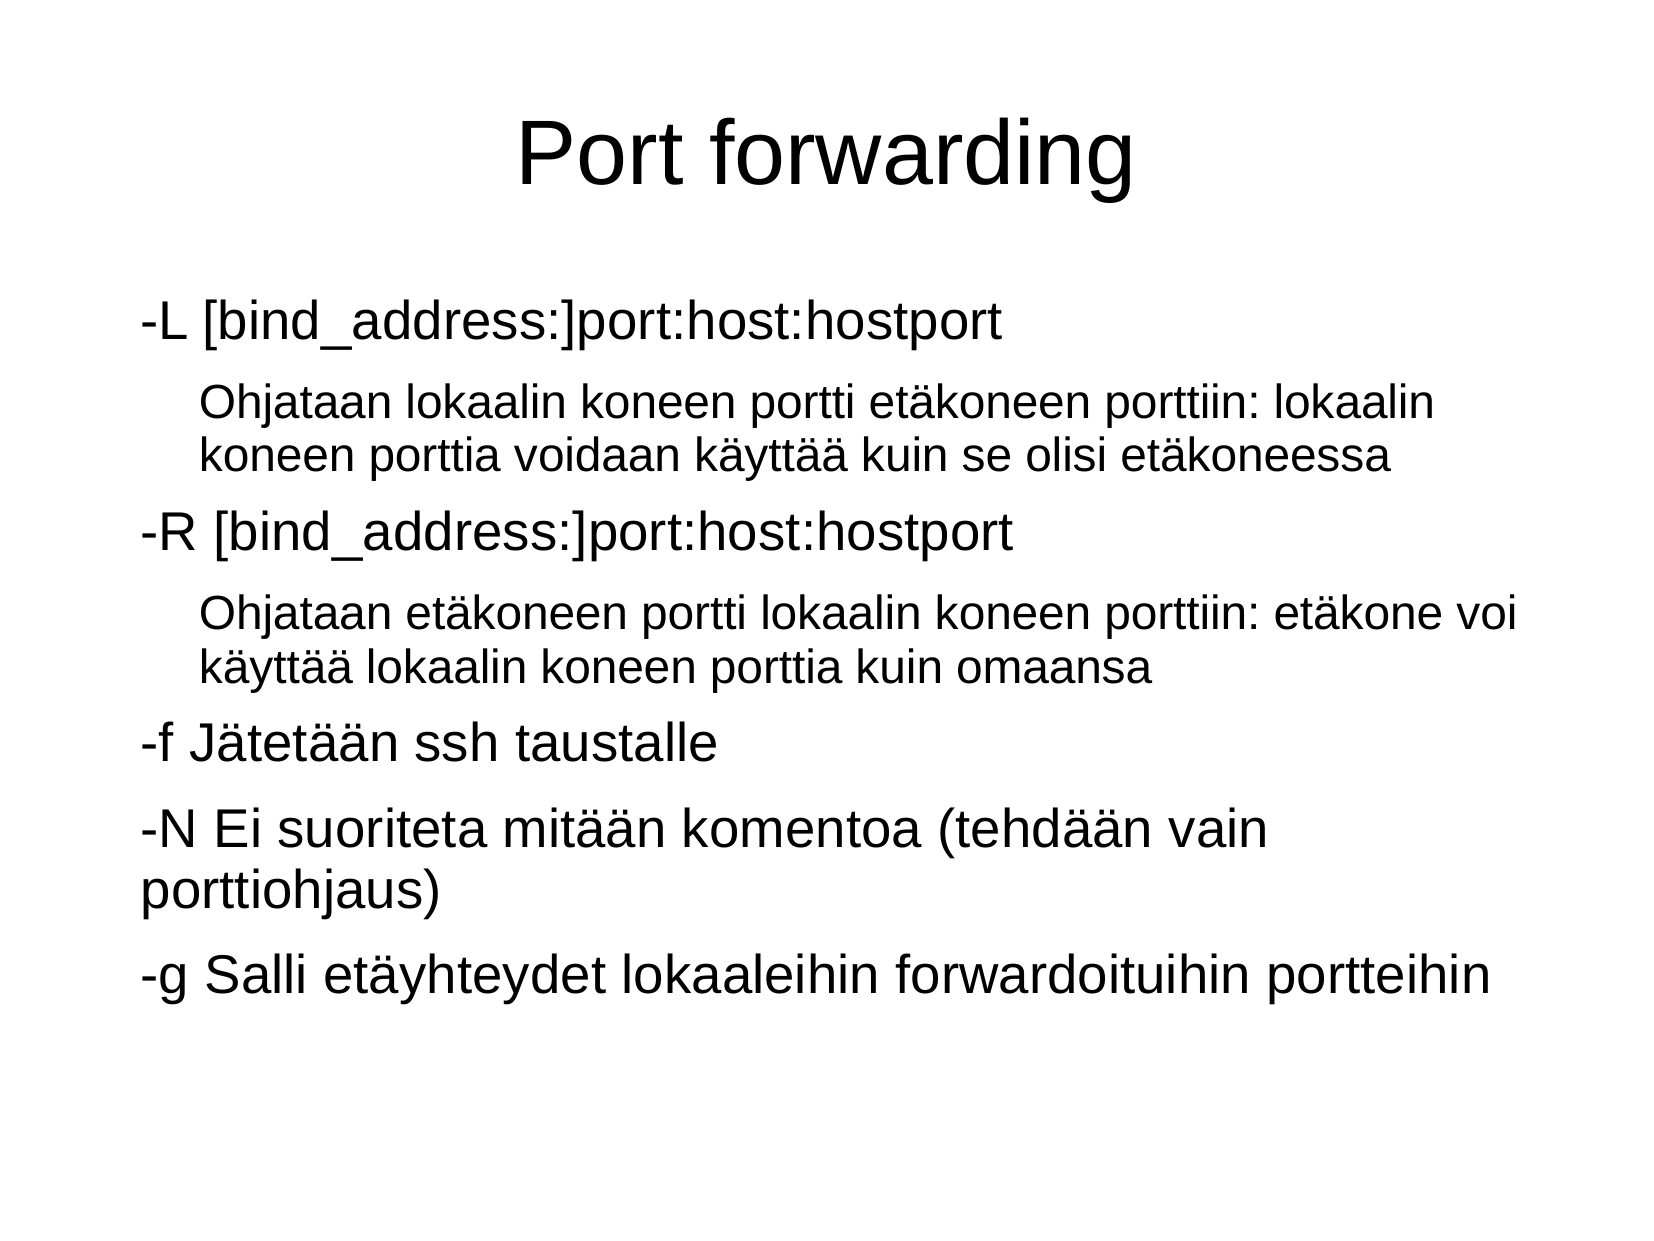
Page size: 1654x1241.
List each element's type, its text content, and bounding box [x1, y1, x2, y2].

list -L [bind_address:]port:host:hostport Ohjataan lokaalin koneen portti etäkoneen porttiin: lokaalin koneen porttia voidaan käyttää kuin se olisi etäkoneessa -R [bind_address:]port:host:hostport Ohjataan etäkoneen portti lokaalin koneen porttiin: etäkone voi käyttää lokaalin koneen porttia kuin omaansa -f Jätetään ssh taustalle -N Ei suoriteta mitään komentoa (tehdään vain porttiohjaus) -g Salli etäyhteydet lokaaleihin forwardoituihin portteihin [82, 290, 1571, 1010]
title Port forwarding [82, 49, 1571, 257]
